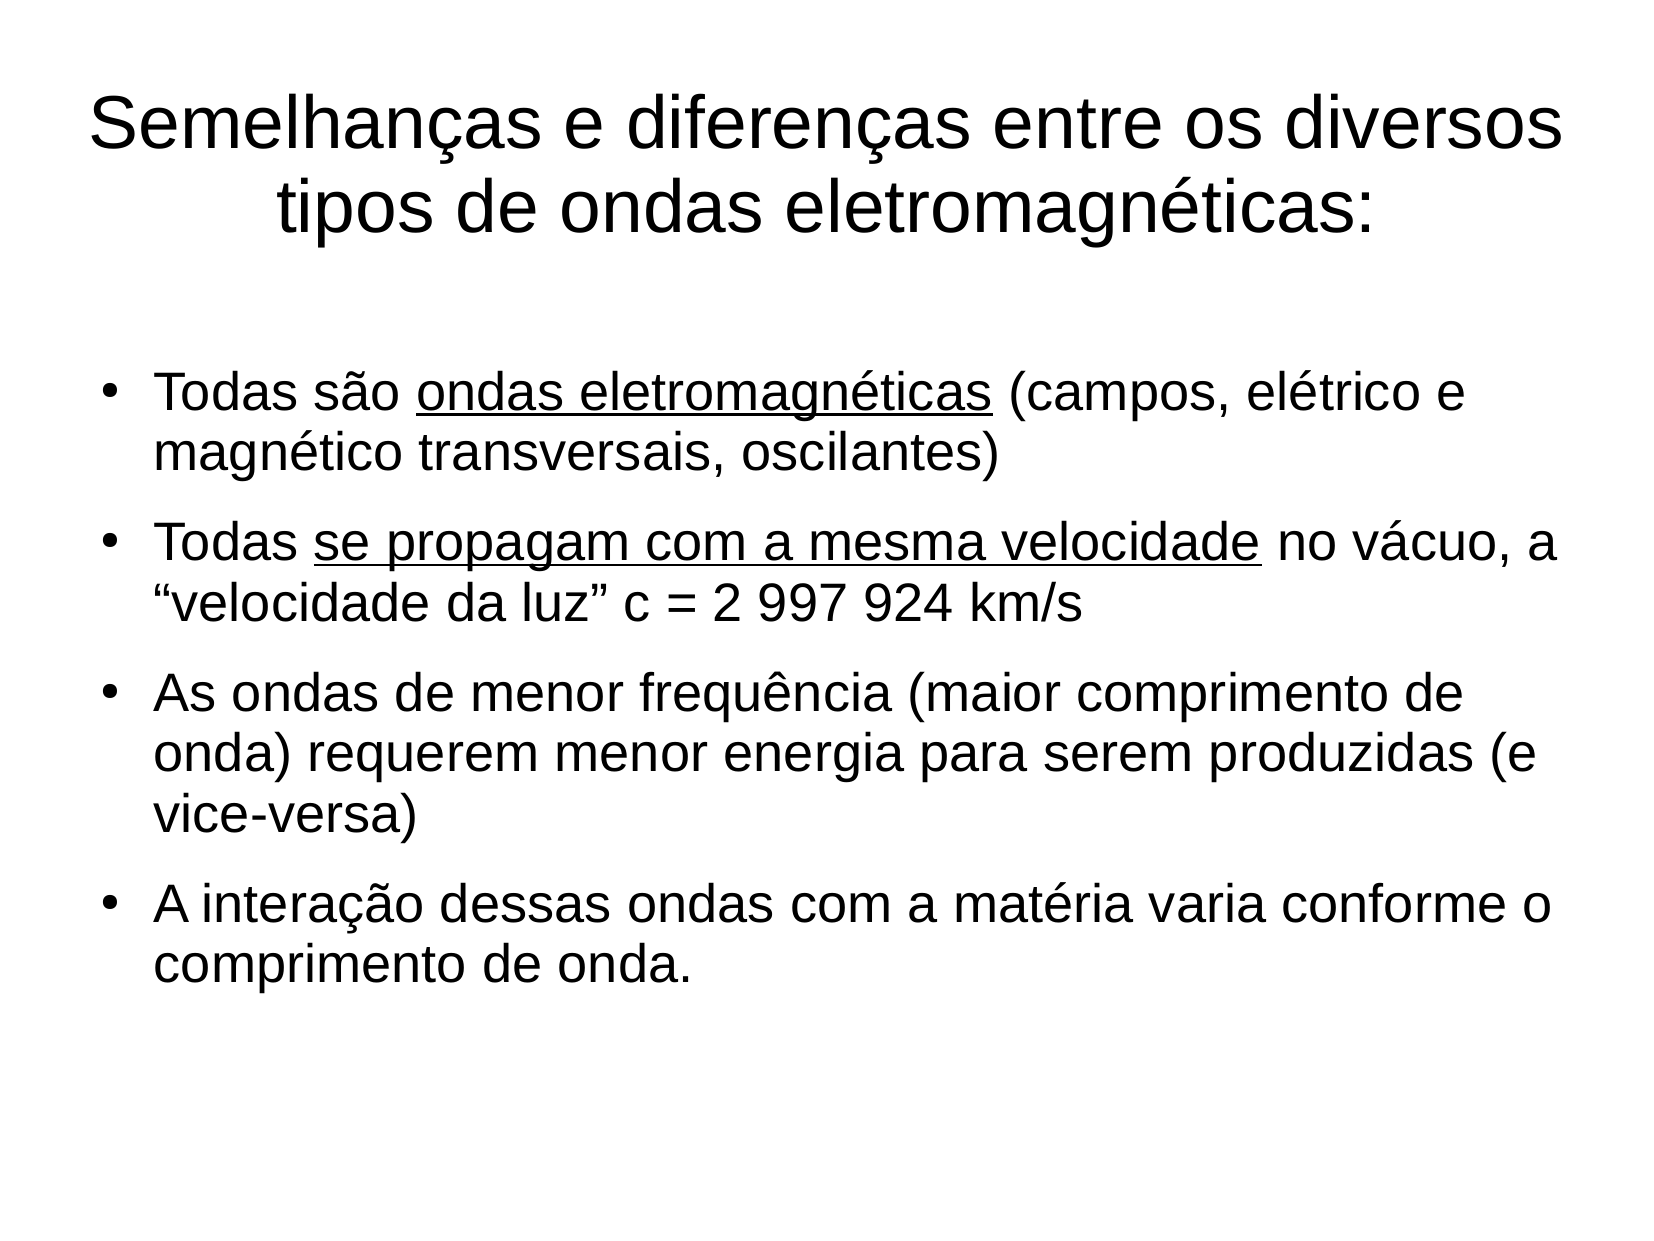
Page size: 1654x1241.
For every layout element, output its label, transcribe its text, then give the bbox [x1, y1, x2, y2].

title Semelhanças e diferenças entre os diversos tipos de ondas eletromagnéticas: [82, 61, 1571, 269]
list Todas são ondas eletromagnéticas (campos, elétrico e magnético transversais, oscilantes) Todas se propagam com a mesma velocidade no vácuo, a “velocidade da luz” c = 2 997 924 km/s As ondas de menor frequência (maior comprimento de onda) requerem menor energia para serem produzidas (e vice-versa) A interação dessas ondas com a matéria varia conforme o comprimento de onda. [82, 361, 1571, 1081]
